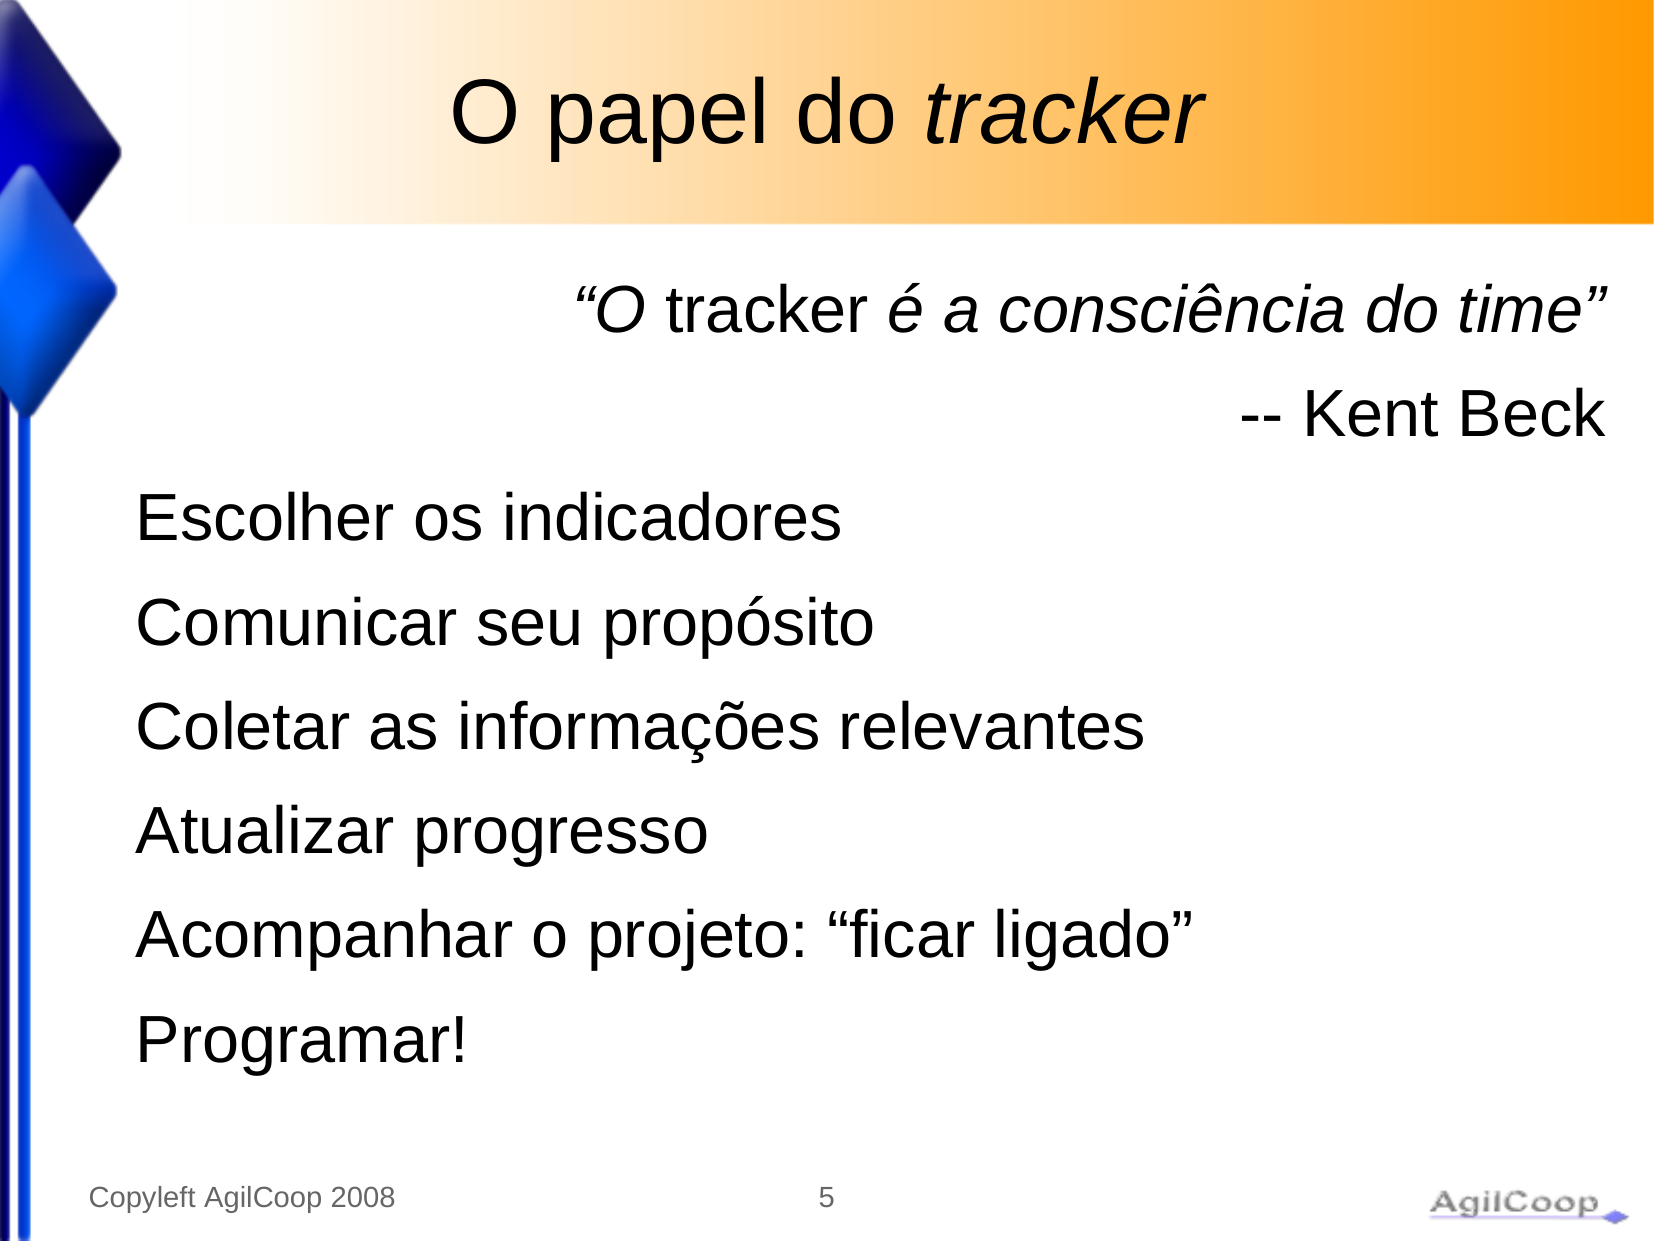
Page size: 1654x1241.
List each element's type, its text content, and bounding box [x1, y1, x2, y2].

title O papel do tracker [82, 8, 1571, 216]
list “O tracker é a consciência do time” -- Kent Beck Escolher os indicadores Comunicar seu propósito Coletar as informações relevantes Atualizar progresso Acompanhar o projeto: “ficar ligado” Programar! [118, 271, 1607, 1123]
picture [0, 0, 1654, 1241]
